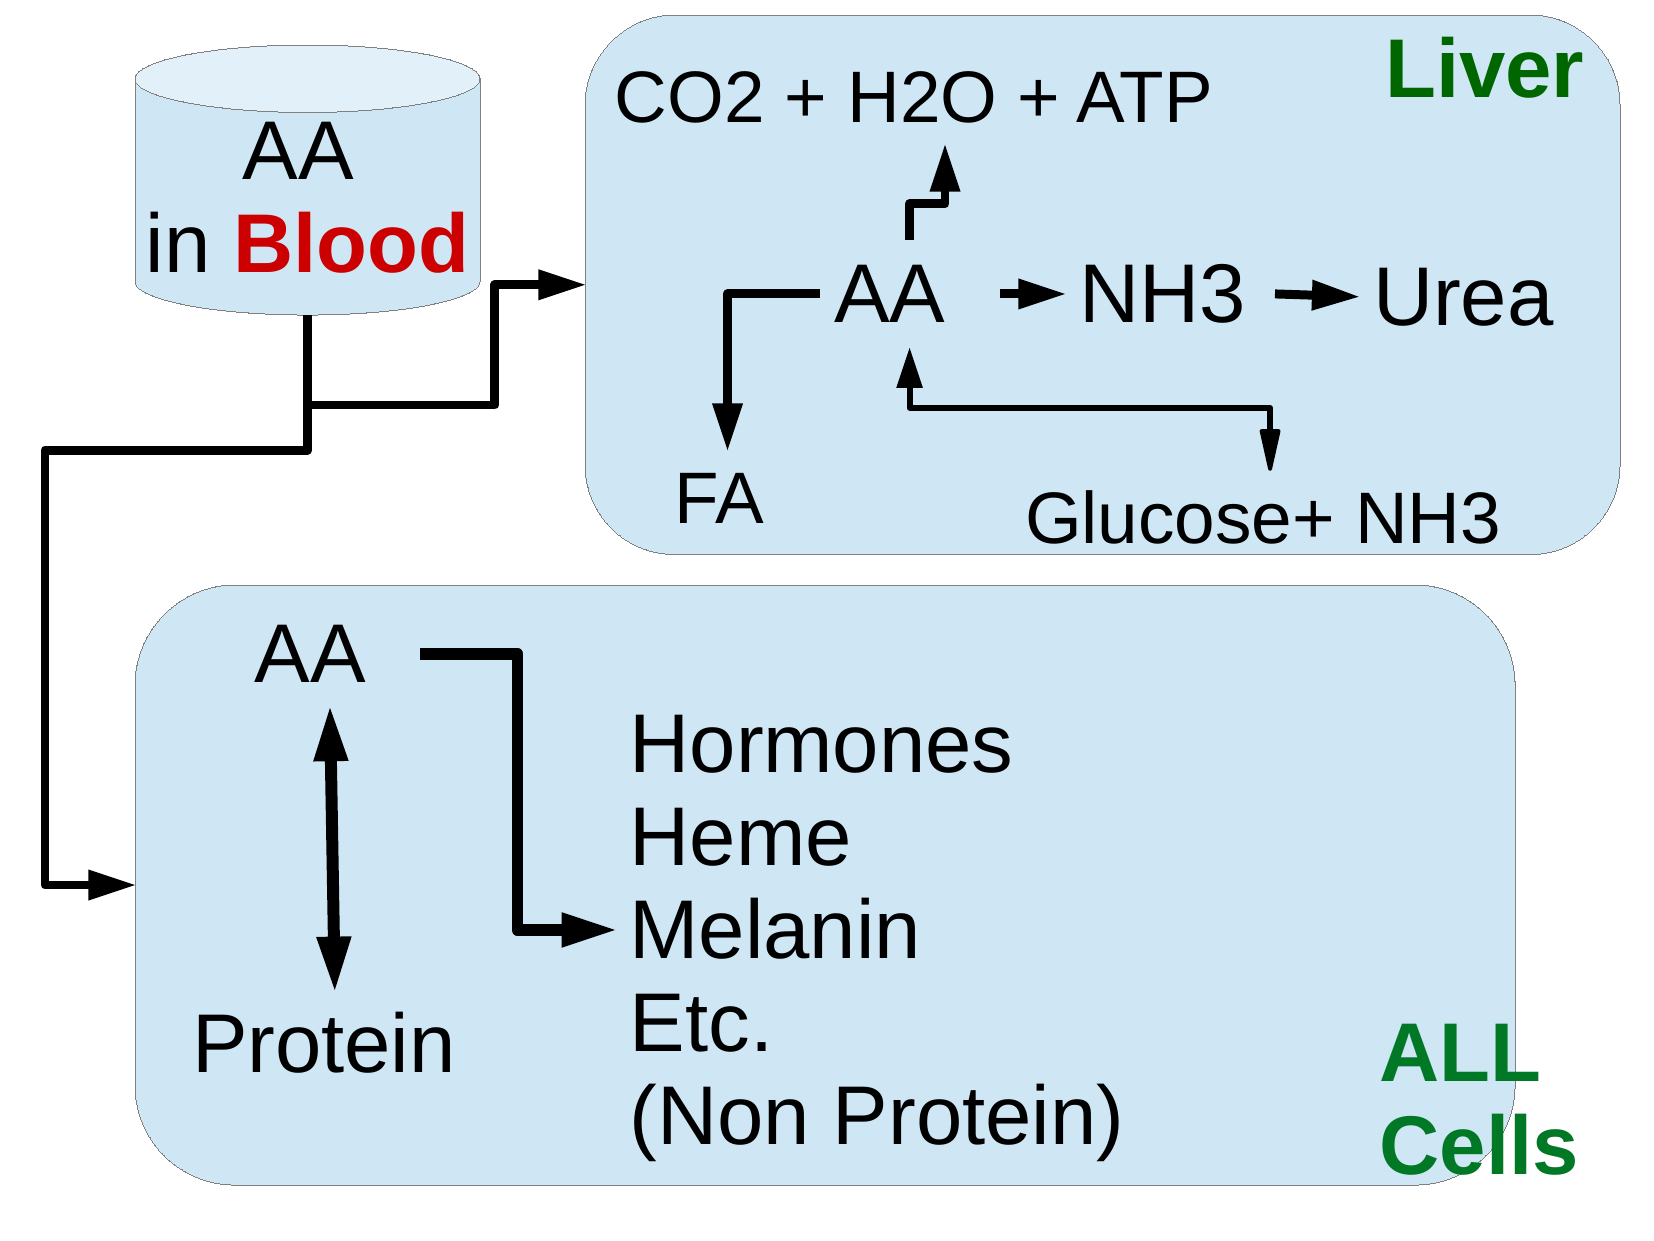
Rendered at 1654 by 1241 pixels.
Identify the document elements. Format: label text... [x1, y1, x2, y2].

text_box AA in Blood [135, 79, 481, 316]
text_box [135, 585, 1516, 1186]
text_box [605, 15, 1621, 555]
text_box AA [819, 240, 1000, 348]
text_box [585, 55, 1268, 555]
text_box Hormones Heme Melanin Etc. (Non Protein) [615, 690, 1231, 1170]
text_box Glucose+ NH3 [1010, 470, 1531, 567]
text_box Urea [1358, 242, 1606, 351]
text_box AA [240, 600, 421, 708]
text_box NH3 [1065, 240, 1276, 348]
text_box CO2 + H2O + ATP [600, 48, 1291, 145]
text_box Liver [1365, 15, 1606, 123]
text_box ALL Cells [1365, 999, 1609, 1201]
text_box FA [660, 450, 796, 547]
text_box Protein [177, 990, 493, 1101]
